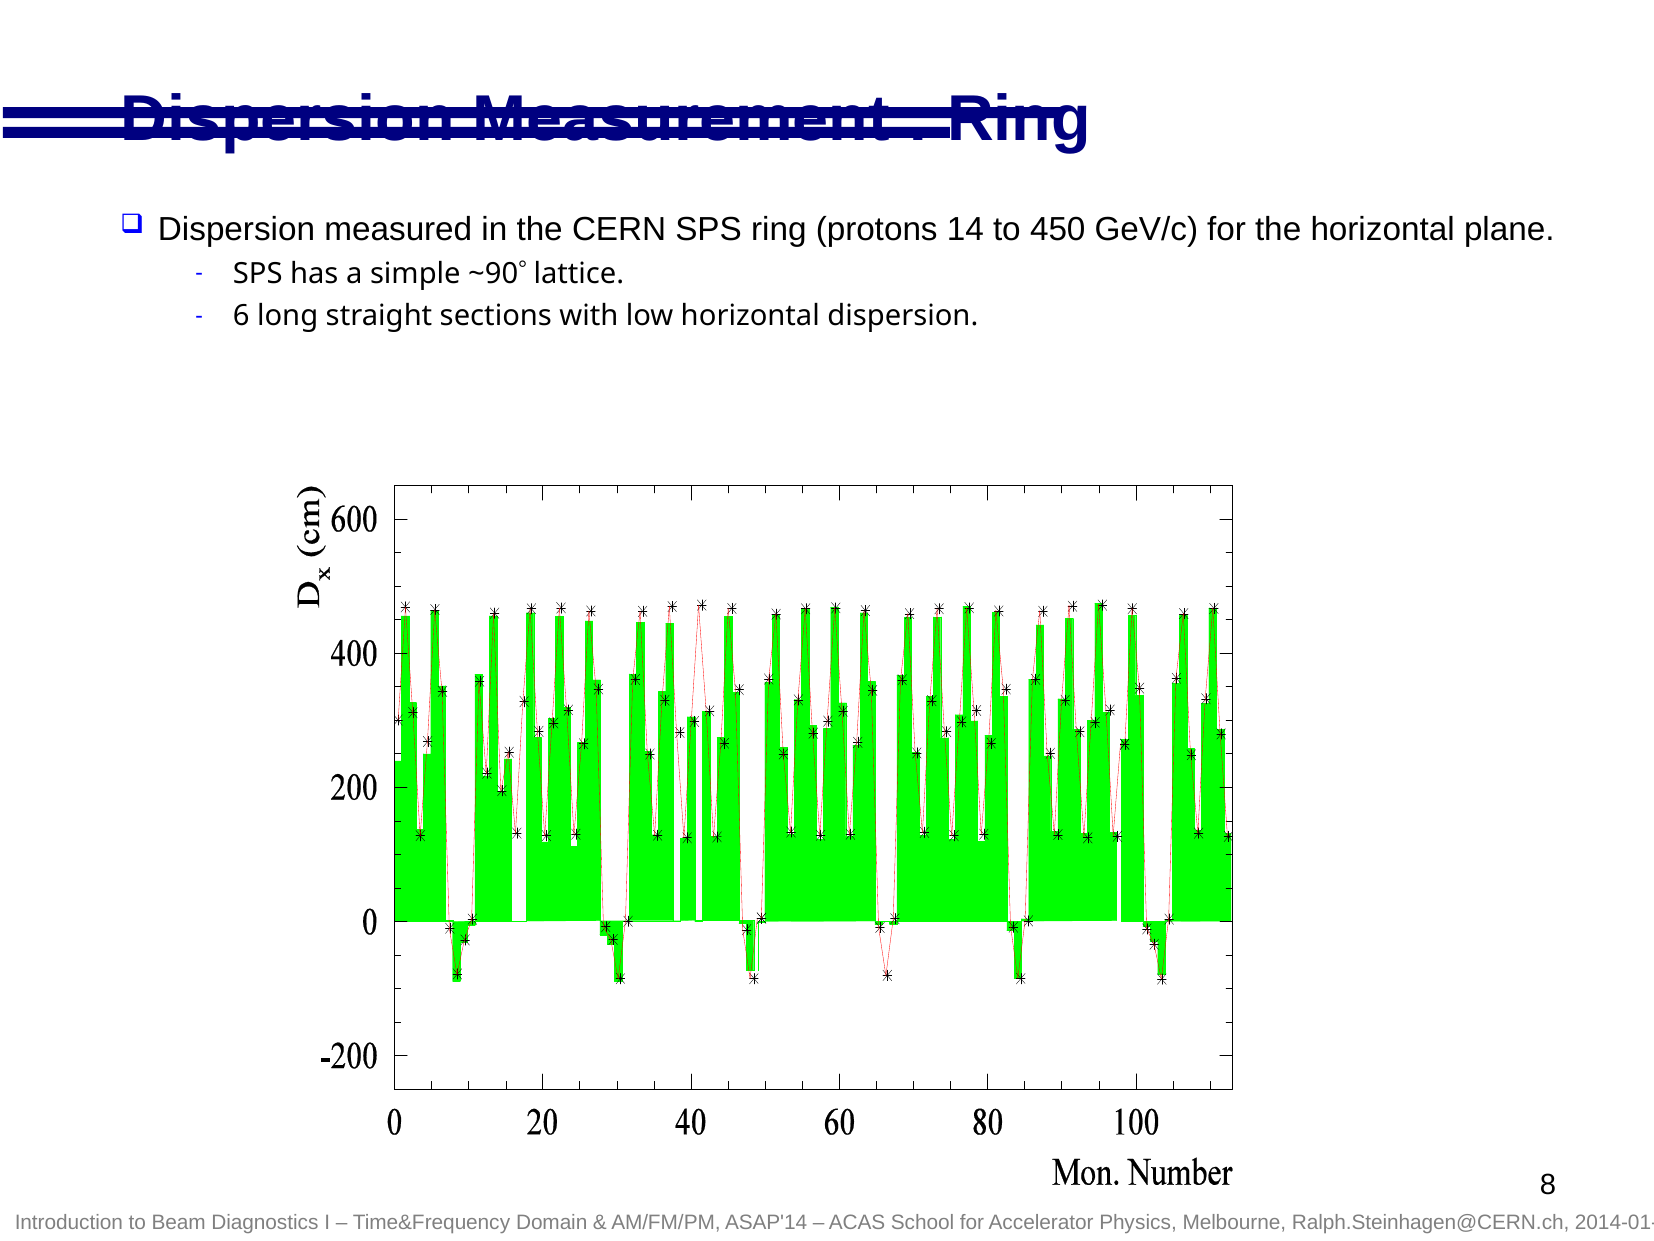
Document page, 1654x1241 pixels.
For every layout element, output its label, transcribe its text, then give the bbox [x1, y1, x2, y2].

title Dispersion Measurement : Ring [82, 49, 1558, 180]
text_box Dispersion measured in the CERN SPS ring (protons 14 to 450 GeV/c) for the horizontal plane. SPS has a simple ~90 lattice. 6 long straight sections with low horizontal dispersion. [96, 199, 1613, 435]
text_box <number> [1274, 1157, 1571, 1216]
picture [268, 435, 1274, 1241]
